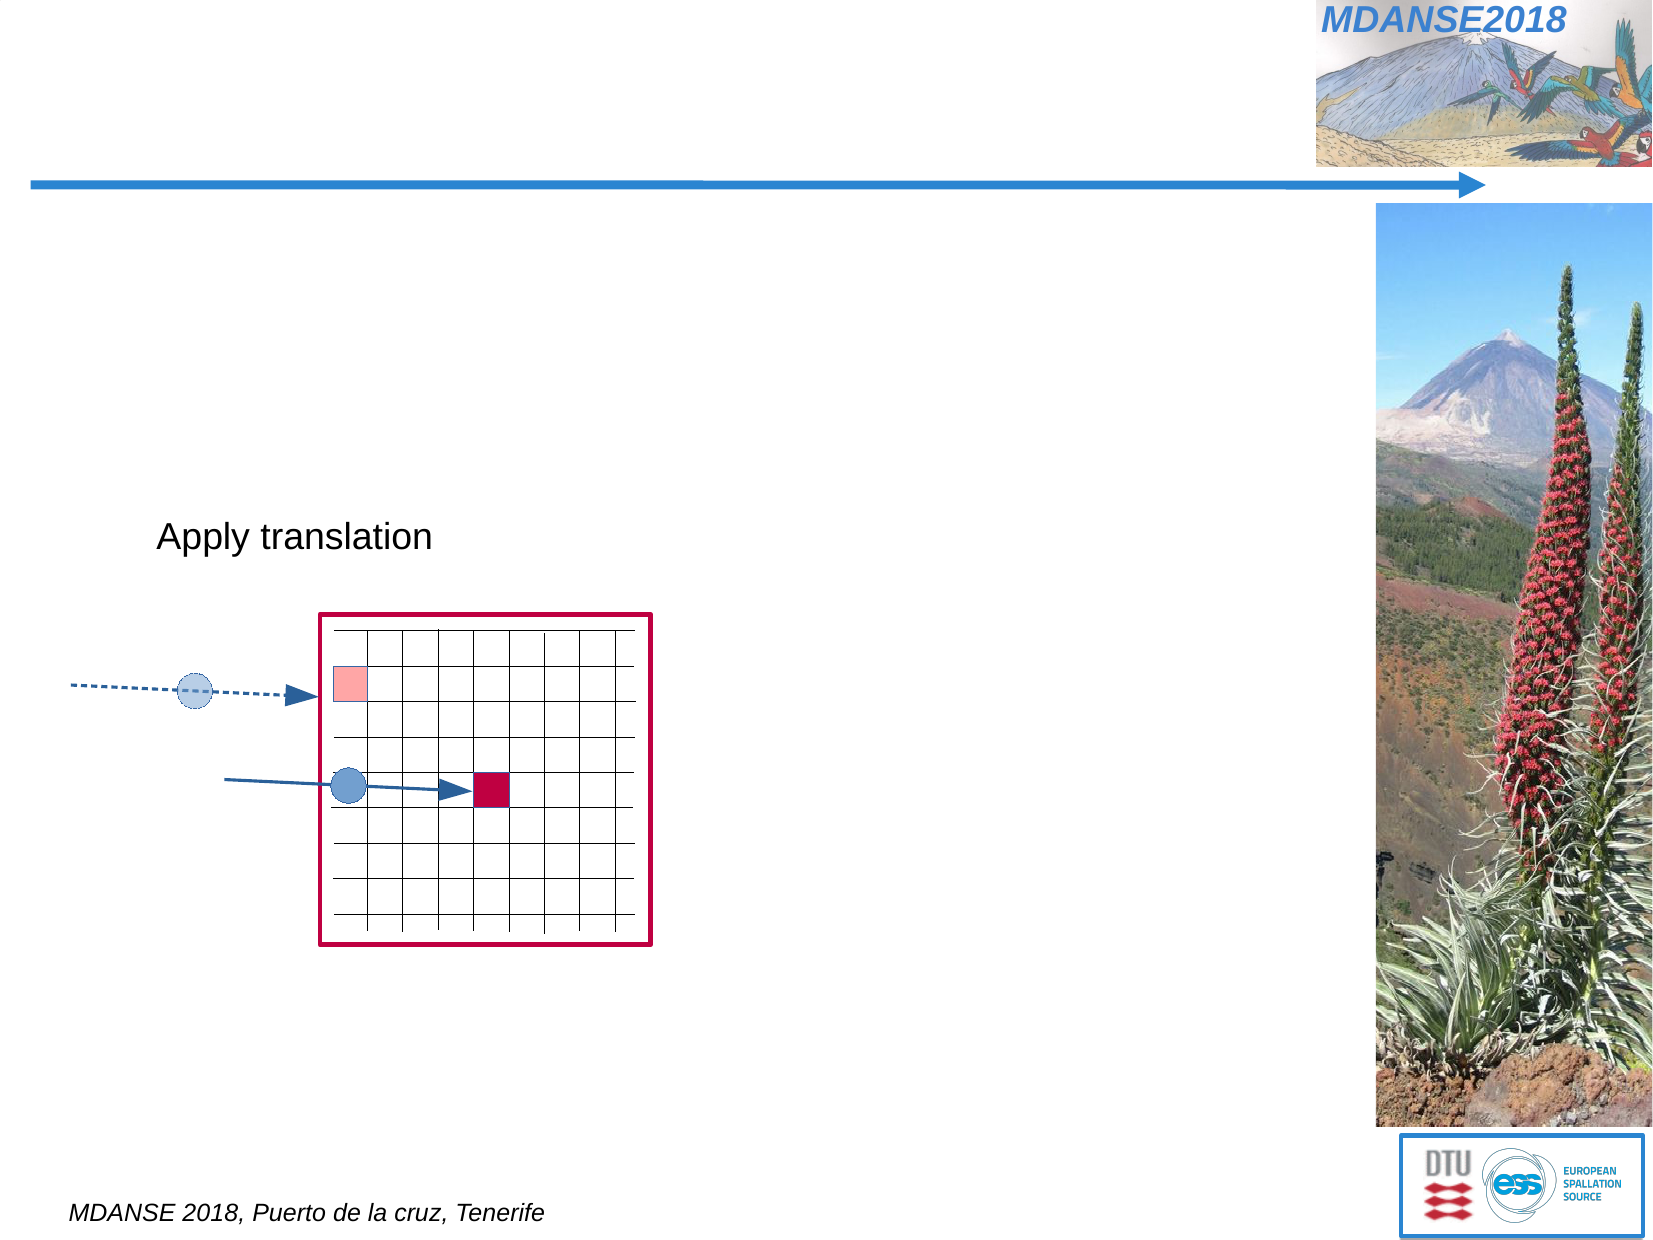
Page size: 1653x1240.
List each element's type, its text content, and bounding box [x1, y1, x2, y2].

text_box [330, 767, 367, 804]
text_box [333, 666, 368, 702]
picture [1375, 203, 1653, 1127]
text_box Apply translation [141, 507, 556, 565]
picture [1423, 1148, 1475, 1223]
picture [1482, 1148, 1621, 1223]
picture [1316, 0, 1652, 167]
text_box [177, 673, 213, 709]
text_box [473, 772, 510, 808]
